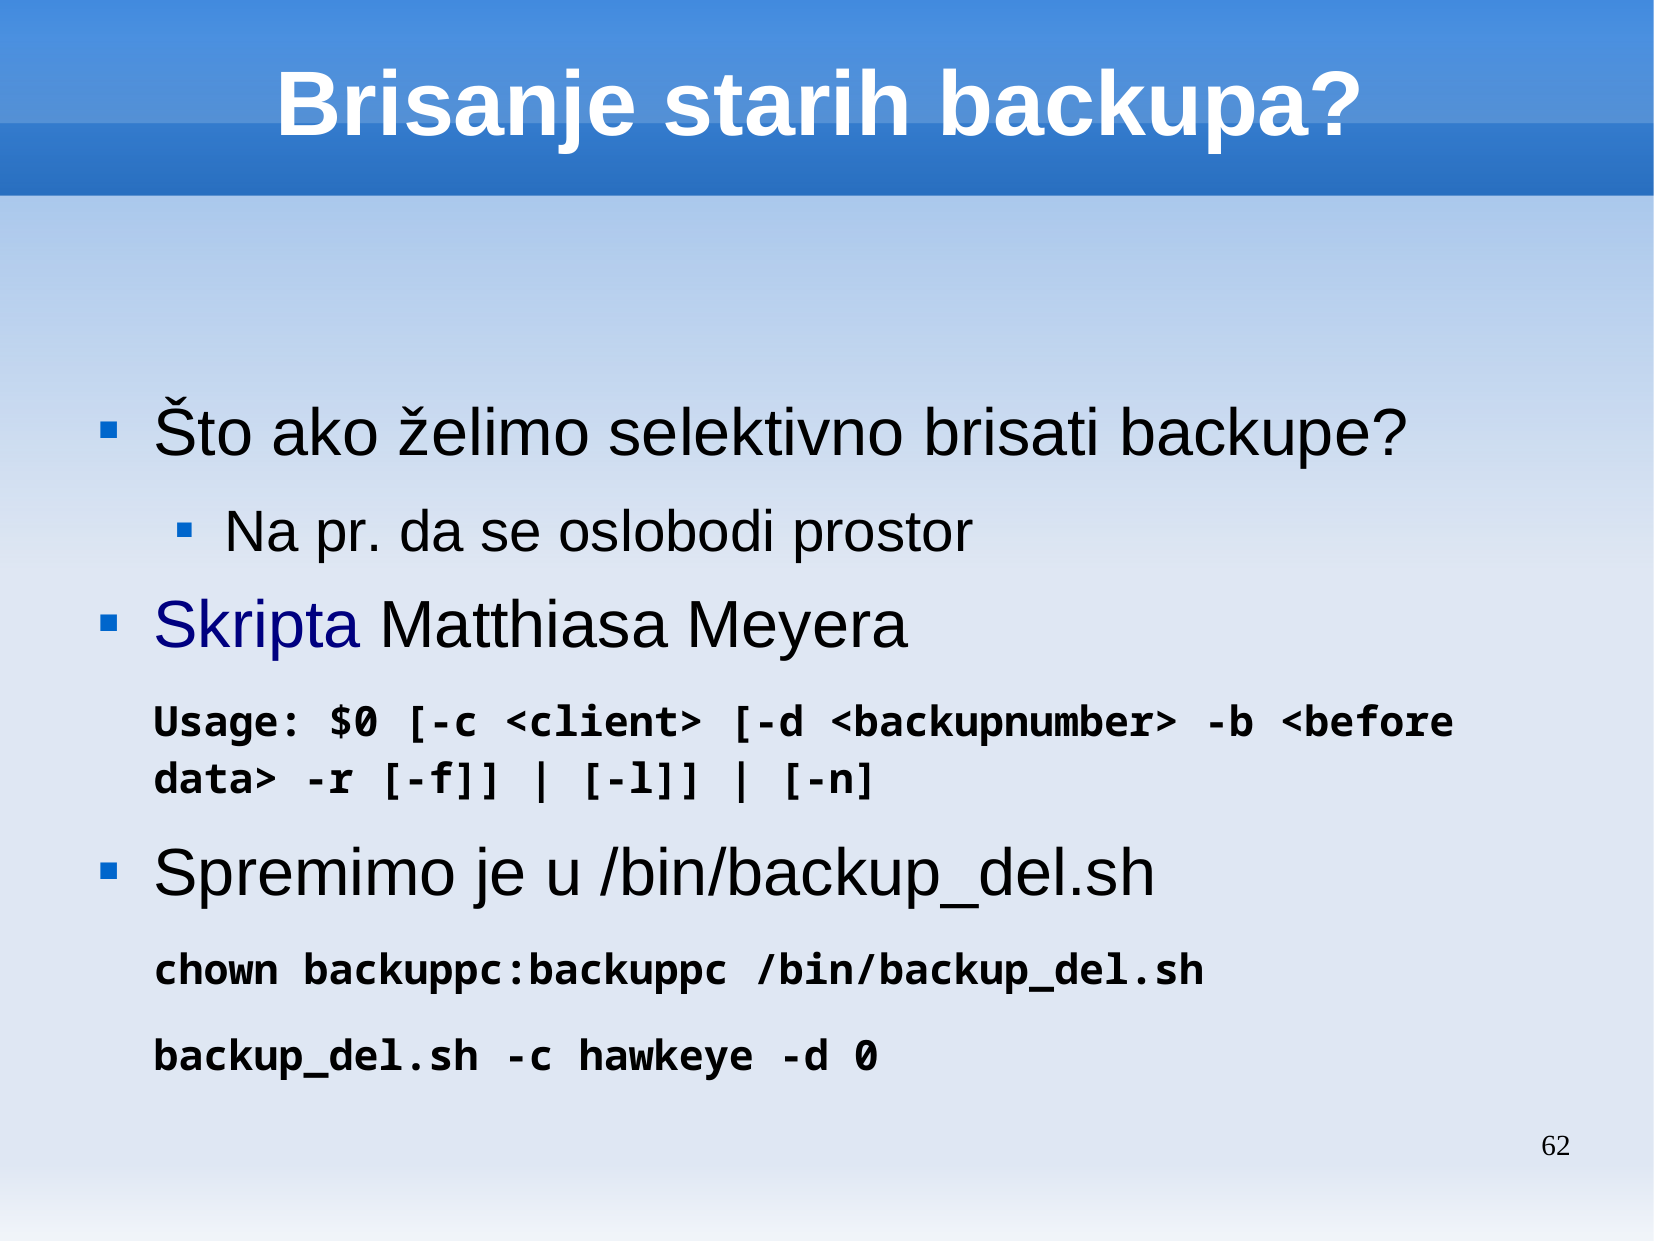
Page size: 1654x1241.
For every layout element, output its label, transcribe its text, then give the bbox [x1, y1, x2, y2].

title Brisanje starih backupa? [76, 7, 1565, 200]
picture [0, 0, 1654, 1241]
list Što ako želimo selektivno brisati backupe? Na pr. da se oslobodi prostor Skripta Matthiasa Meyera Usage: $0 [-c <client> [-d <backupnumber> -b <before data> -r [-f]] | [-l]] | [-n] Spremimo je u /bin/backup_del.sh chown backuppc:backuppc /bin/backup_del.sh backup_del.sh -c hawkeye -d 0 [82, 290, 1571, 1178]
